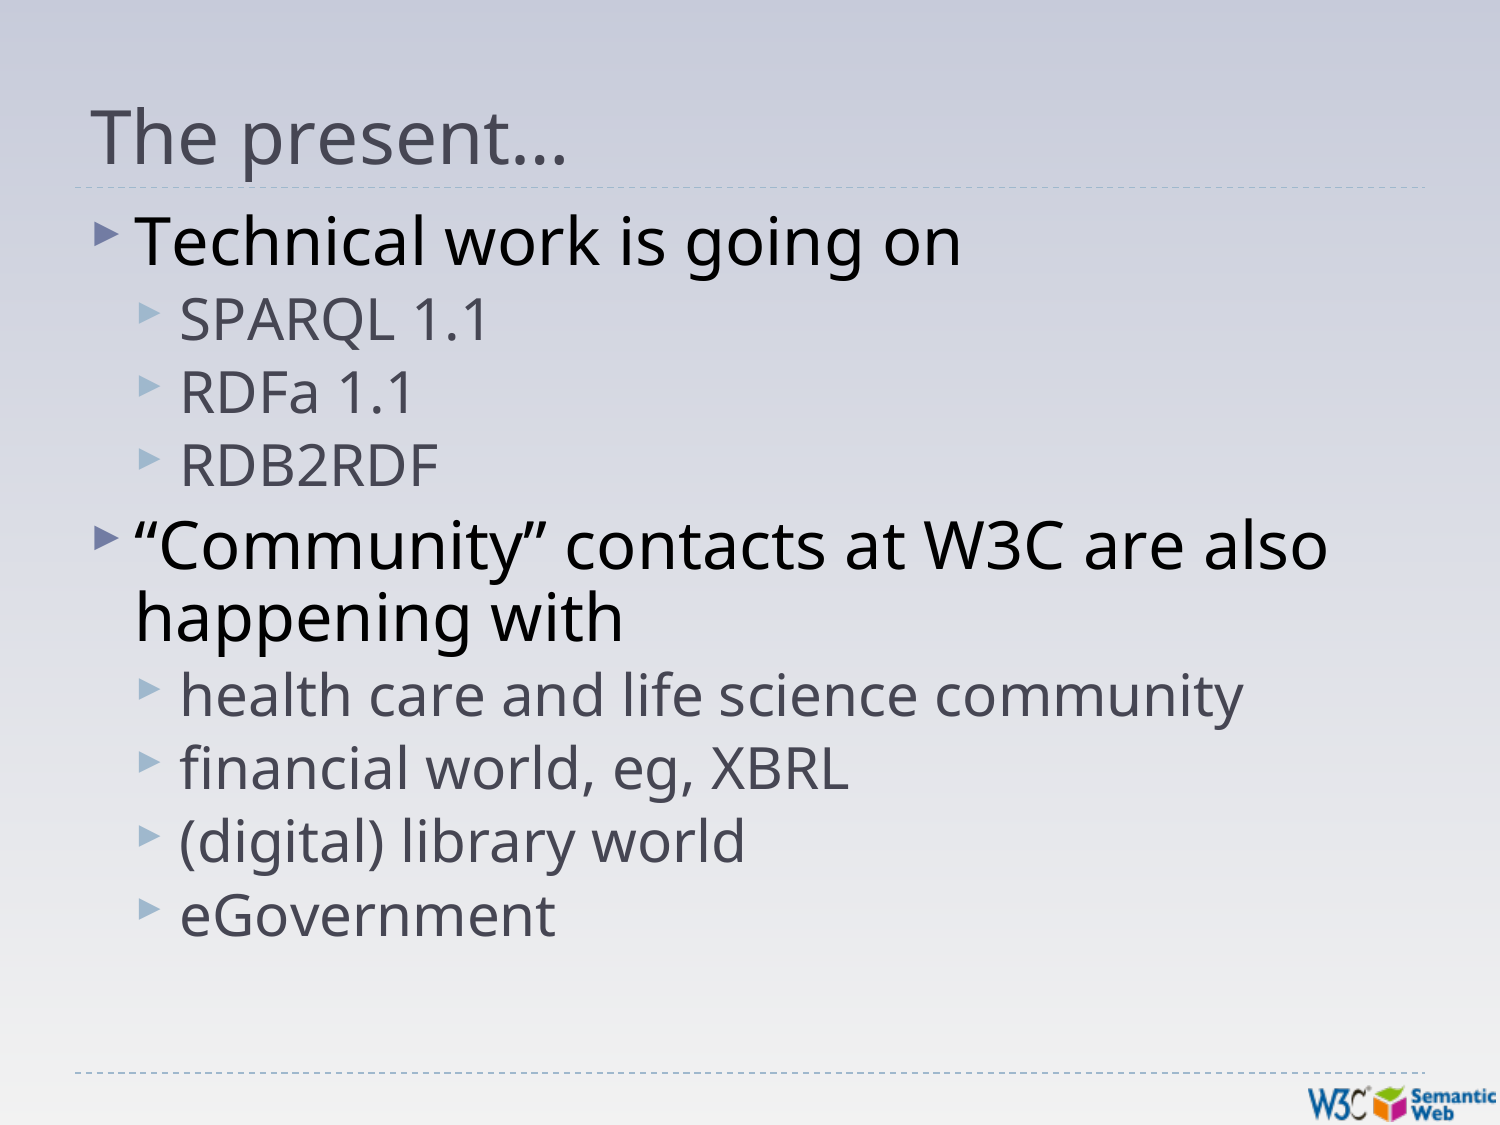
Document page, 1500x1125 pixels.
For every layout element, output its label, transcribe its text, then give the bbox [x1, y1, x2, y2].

title The present… [75, 24, 1426, 188]
list Technical work is going on SPARQL 1.1 RDFa 1.1 RDB2RDF “Community” contacts at W3C are also happening with health care and life science community financial world, eg, XBRL (digital) library world eGovernment [75, 200, 1426, 1010]
picture [1308, 1084, 1496, 1122]
